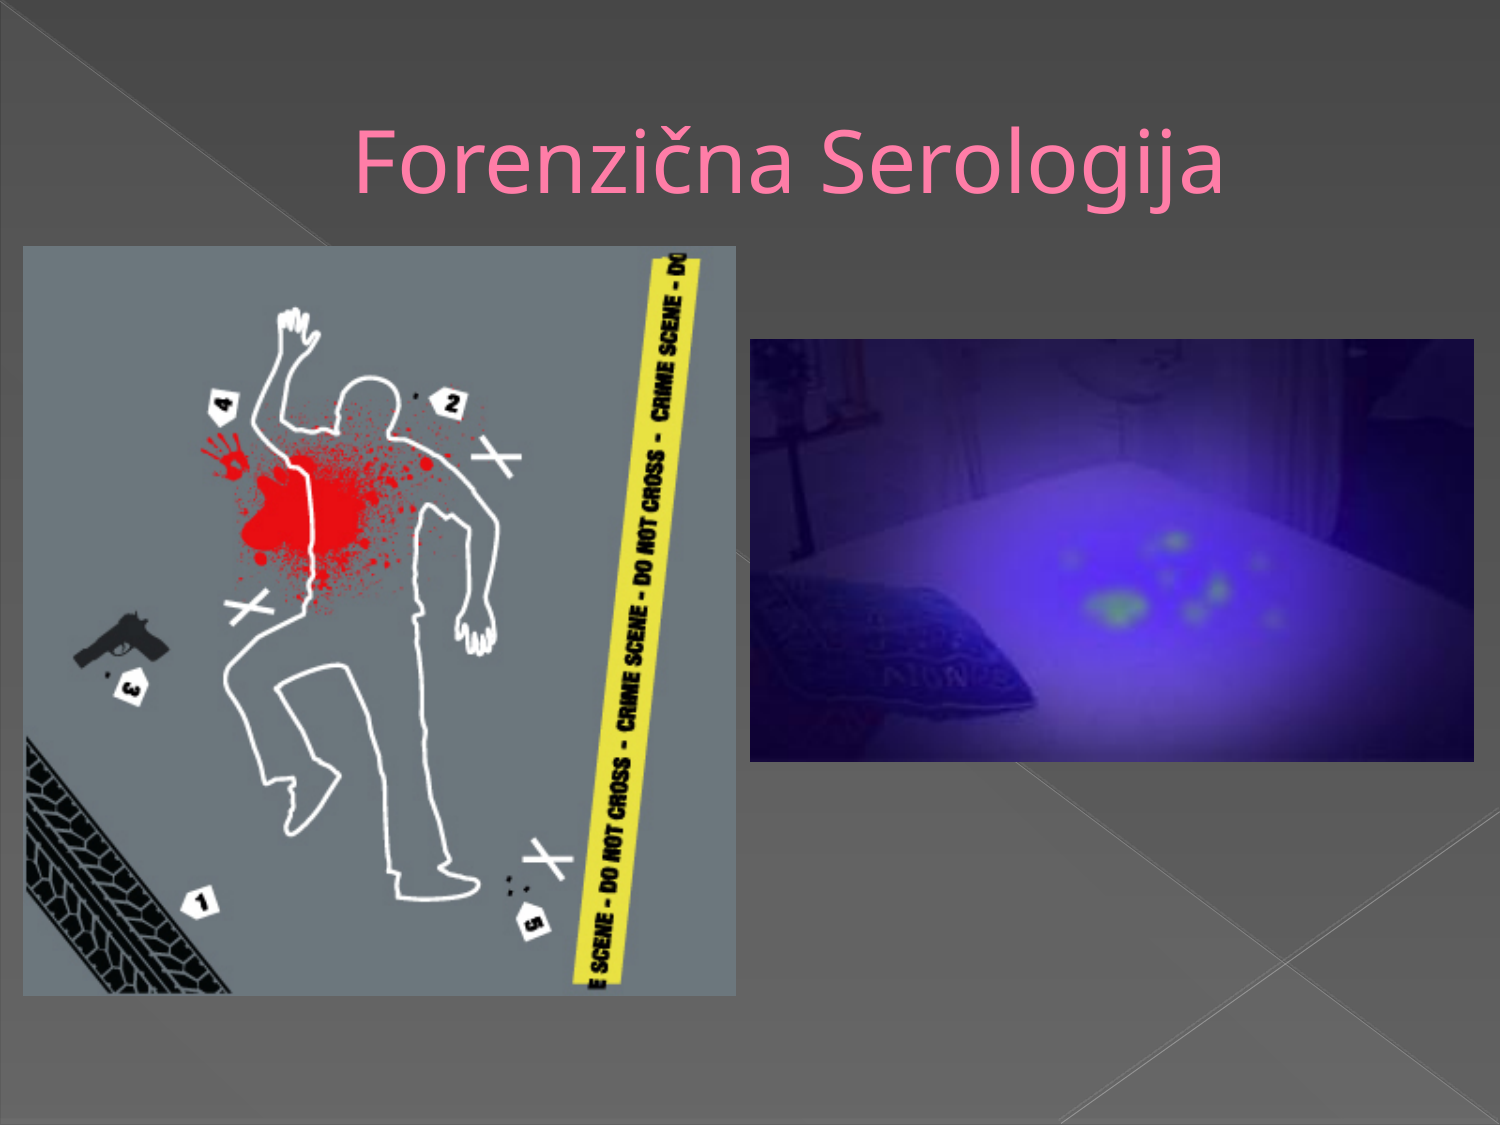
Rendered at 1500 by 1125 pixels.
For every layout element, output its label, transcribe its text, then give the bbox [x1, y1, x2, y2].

picture [23, 246, 736, 997]
title Forenzična Serologija [75, 43, 1425, 274]
picture [750, 339, 1474, 762]
